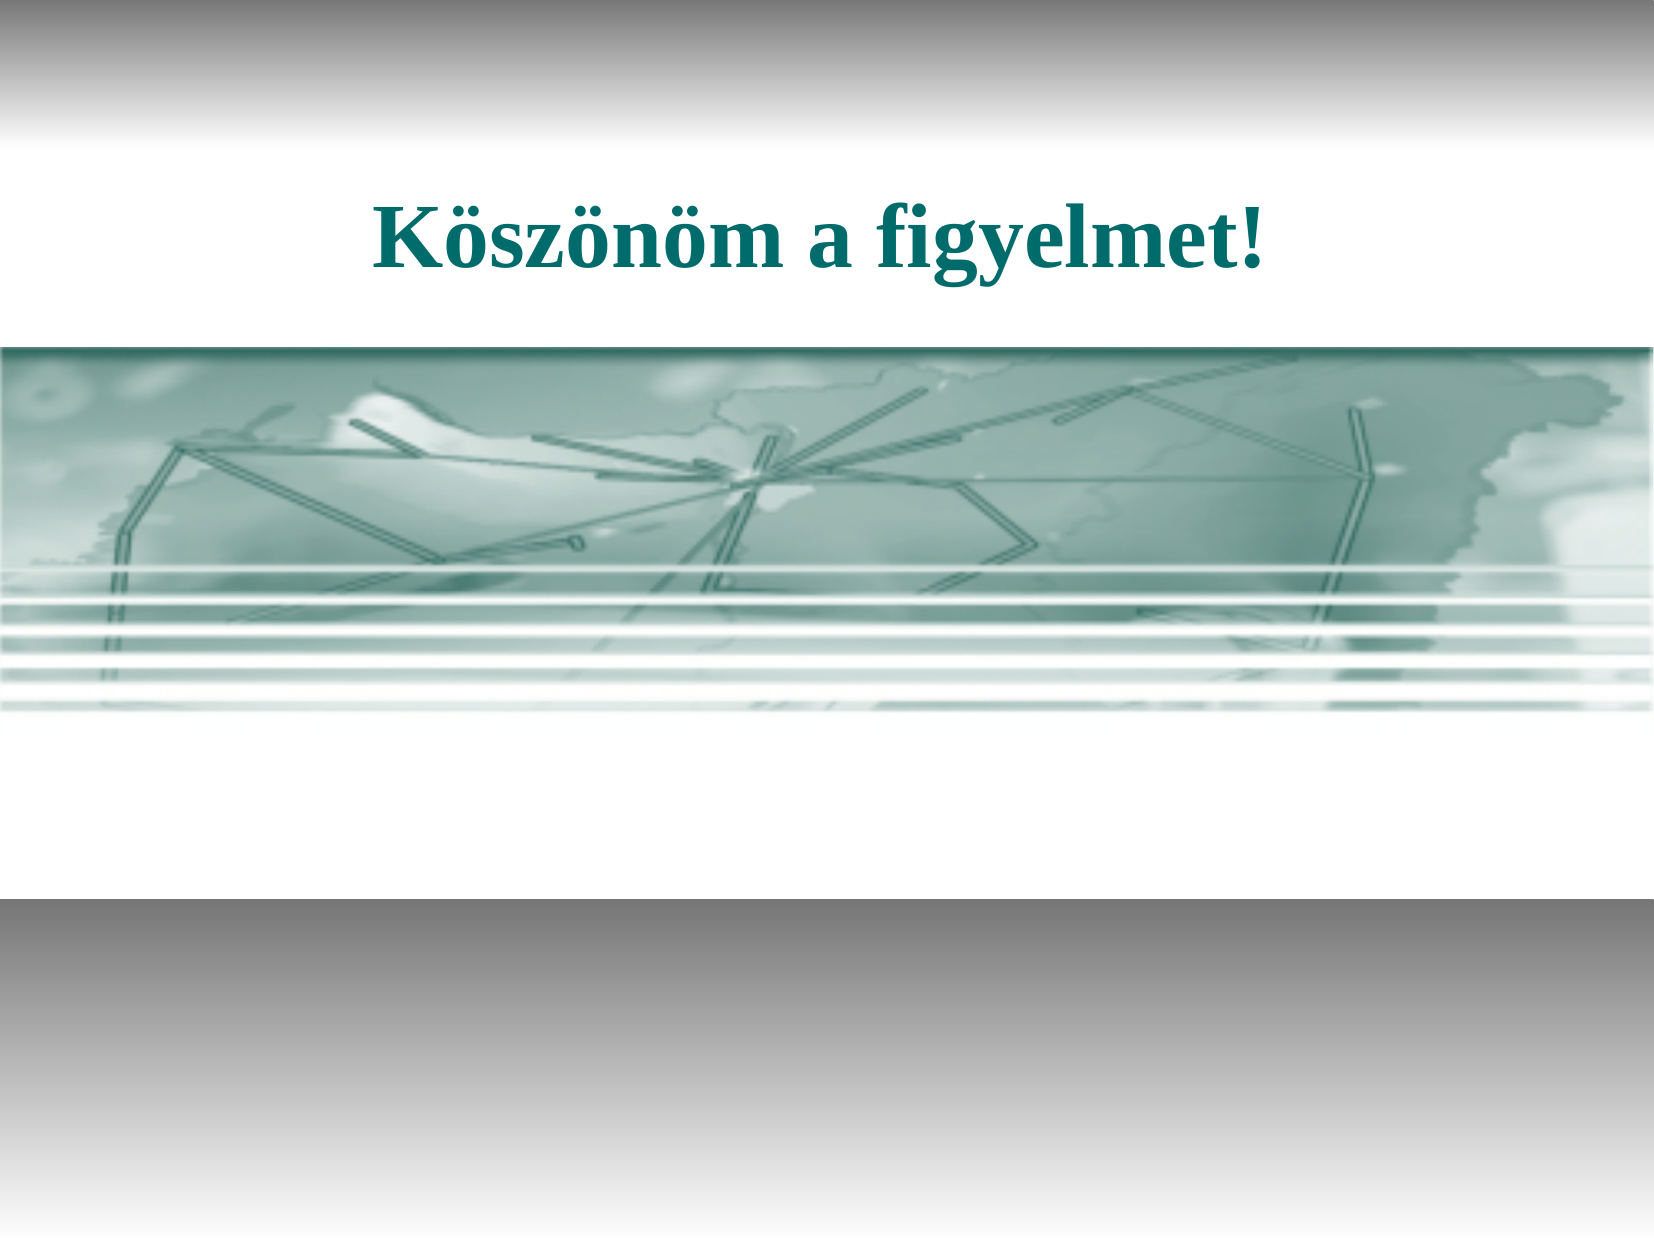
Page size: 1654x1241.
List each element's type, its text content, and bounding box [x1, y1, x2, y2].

title Köszönöm a figyelmet! [76, 118, 1565, 355]
picture [0, 347, 1654, 739]
